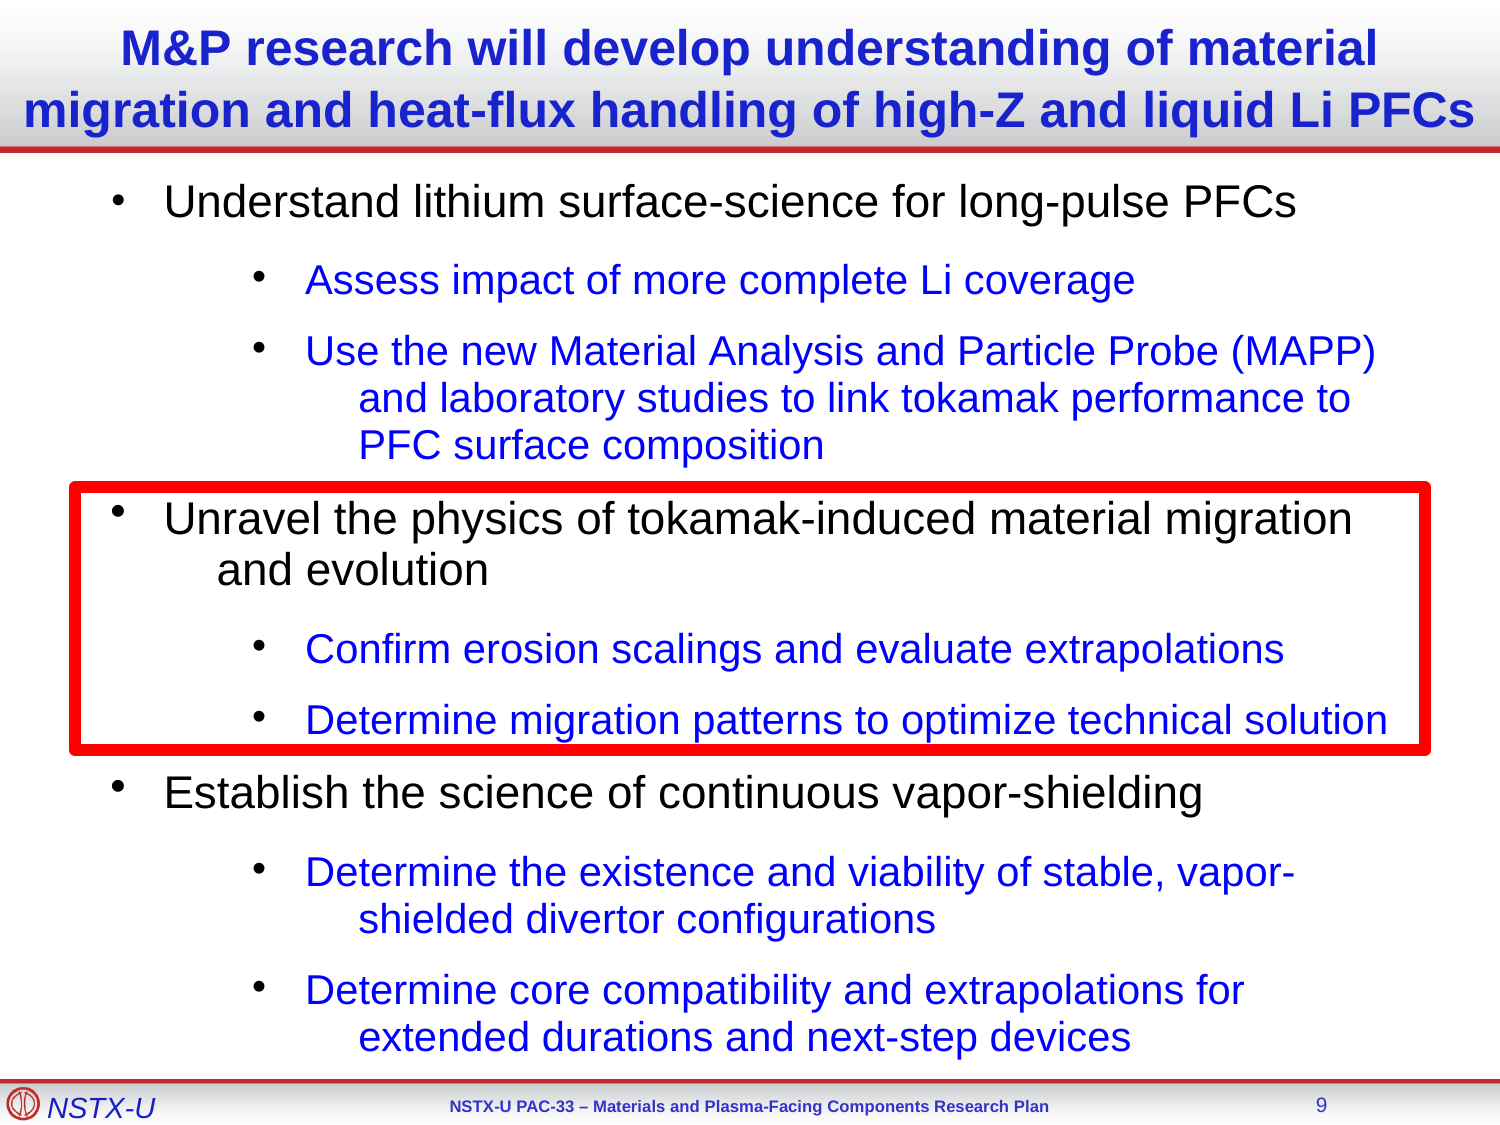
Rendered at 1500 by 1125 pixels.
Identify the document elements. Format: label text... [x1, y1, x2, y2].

text_box 9 [1315, 1090, 1486, 1118]
title M&P research will develop understanding of material migration and heat-flux handling of high-Z and liquid Li PFCs [0, 0, 1500, 150]
list Understand lithium surface-science for long-pulse PFCs Assess impact of more complete Li coverage Use the new Material Analysis and Particle Probe (MAPP) and laboratory studies to link tokamak performance to PFC surface composition Unravel the physics of tokamak-induced material migration and evolution Confirm erosion scalings and evaluate extrapolations Determine migration patterns to optimize technical solution Establish the science of continuous vapor-shielding Determine the existence and viability of stable, vapor-shielded divertor configurations Determine core compatibility and extrapolations for extended durations and next-step devices [75, 756, 1426, 1092]
list Understand lithium surface-science for long-pulse PFCs Assess impact of more complete Li coverage Use the new Material Analysis and Particle Probe (MAPP) and laboratory studies to link tokamak performance to PFC surface composition Unravel the physics of tokamak-induced material migration and evolution Confirm erosion scalings and evaluate extrapolations Determine migration patterns to optimize technical solution Establish the science of continuous vapor-shielding Determine the existence and viability of stable, vapor-shielded divertor configurations Determine core compatibility and extrapolations for extended durations and next-step devices [81, 493, 1419, 744]
list Understand lithium surface-science for long-pulse PFCs Assess impact of more complete Li coverage Use the new Material Analysis and Particle Probe (MAPP) and laboratory studies to link tokamak performance to PFC surface composition Unravel the physics of tokamak-induced material migration and evolution Confirm erosion scalings and evaluate extrapolations Determine migration patterns to optimize technical solution Establish the science of continuous vapor-shielding Determine the existence and viability of stable, vapor-shielded divertor configurations Determine core compatibility and extrapolations for extended durations and next-step devices [75, 175, 1426, 481]
